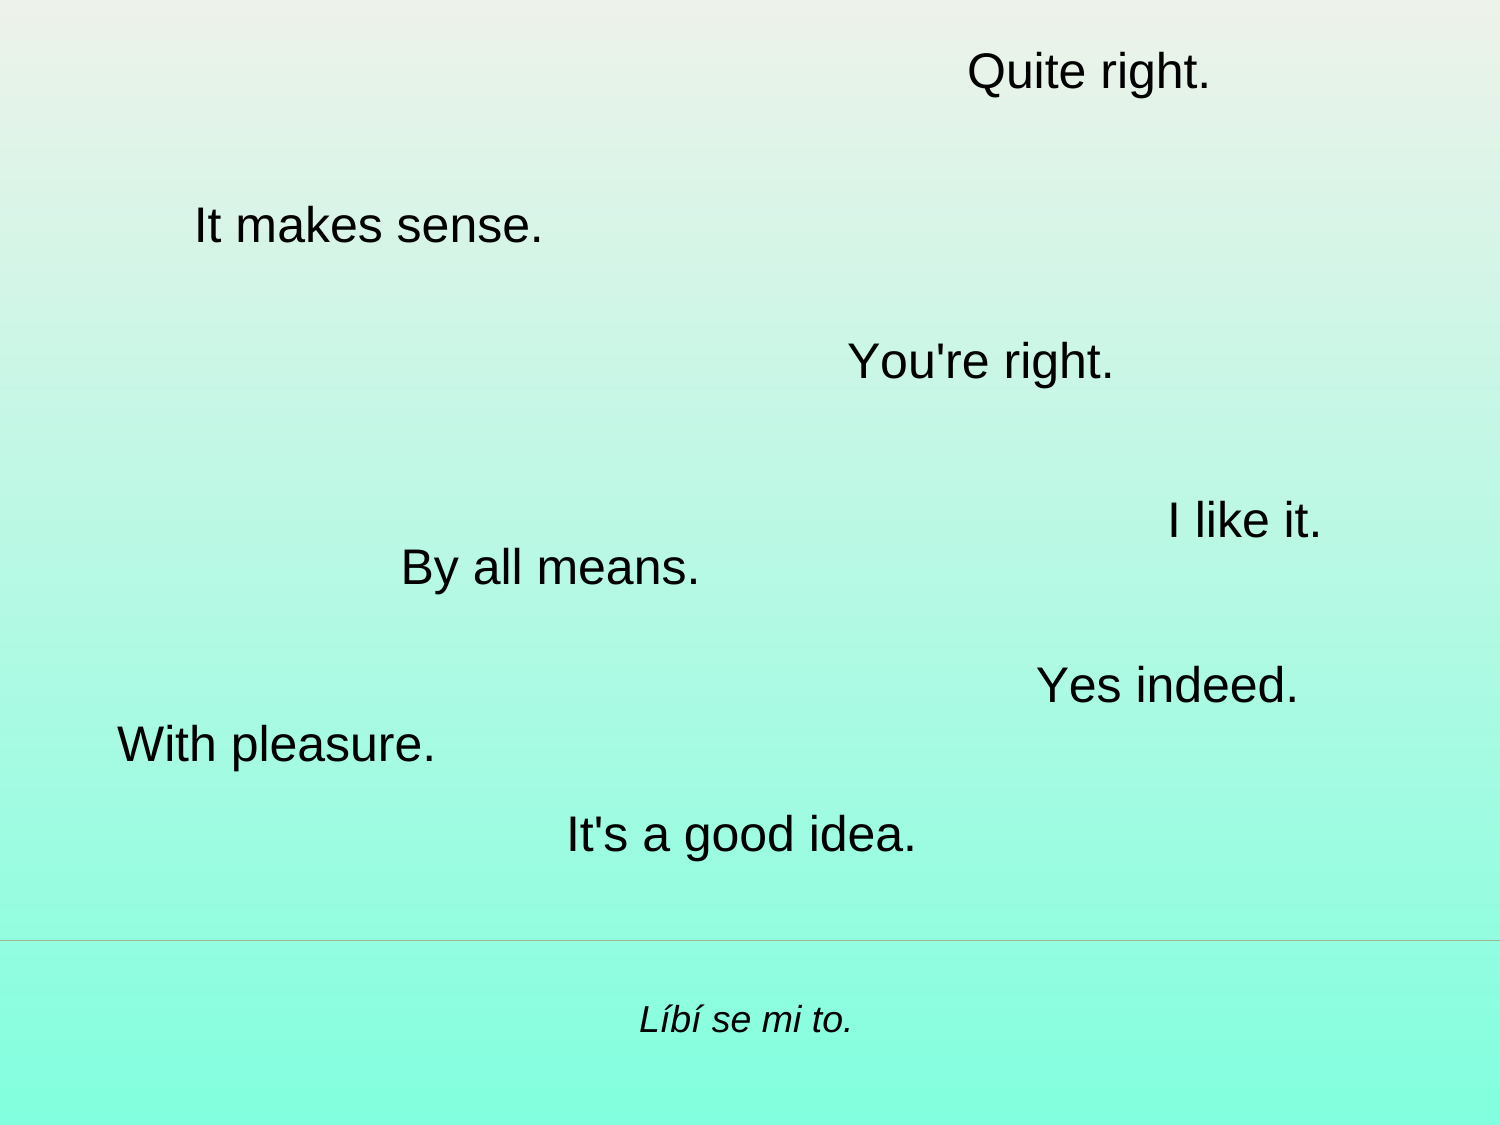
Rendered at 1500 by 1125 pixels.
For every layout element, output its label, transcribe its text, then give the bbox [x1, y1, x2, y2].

text_box Yes indeed. [1021, 645, 1315, 721]
text_box Líbí se mi to. [624, 987, 869, 1049]
text_box It makes sense. [178, 184, 560, 261]
text_box Quite right. [952, 30, 1227, 107]
text_box You're right. [832, 321, 1131, 397]
text_box With pleasure. [102, 704, 452, 780]
text_box It's a good idea. [551, 793, 933, 870]
text_box By all means. [385, 527, 716, 603]
text_box I like it. [1152, 479, 1338, 556]
